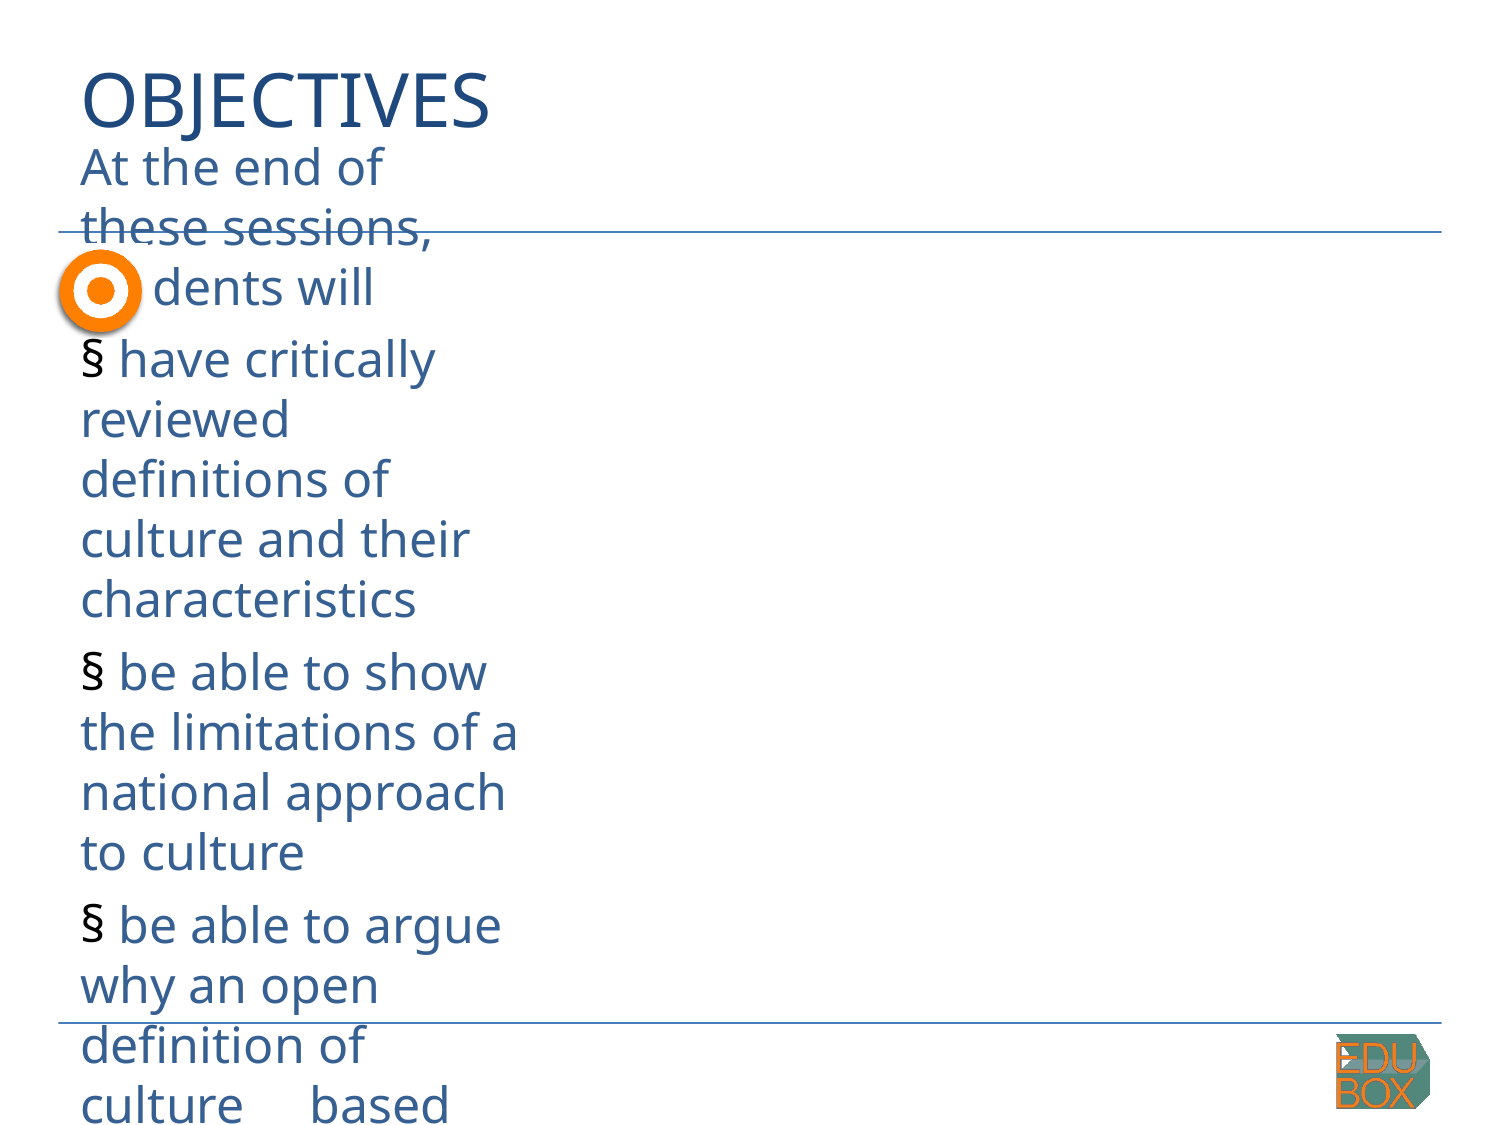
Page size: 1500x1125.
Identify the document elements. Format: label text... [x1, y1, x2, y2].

list At the end of these sessions, students will have critically reviewed definitions of culture and their characteristics be able to show the limitations of a national approach to culture be able to argue why an open definition of culture based on the understanding of multi-collectivity is better able to capture the multi-faceted nature of culture in today’s world [171, 255, 1436, 1005]
title OBJECTIVES [64, 42, 1040, 153]
picture [1328, 1028, 1437, 1114]
picture [53, 243, 148, 339]
